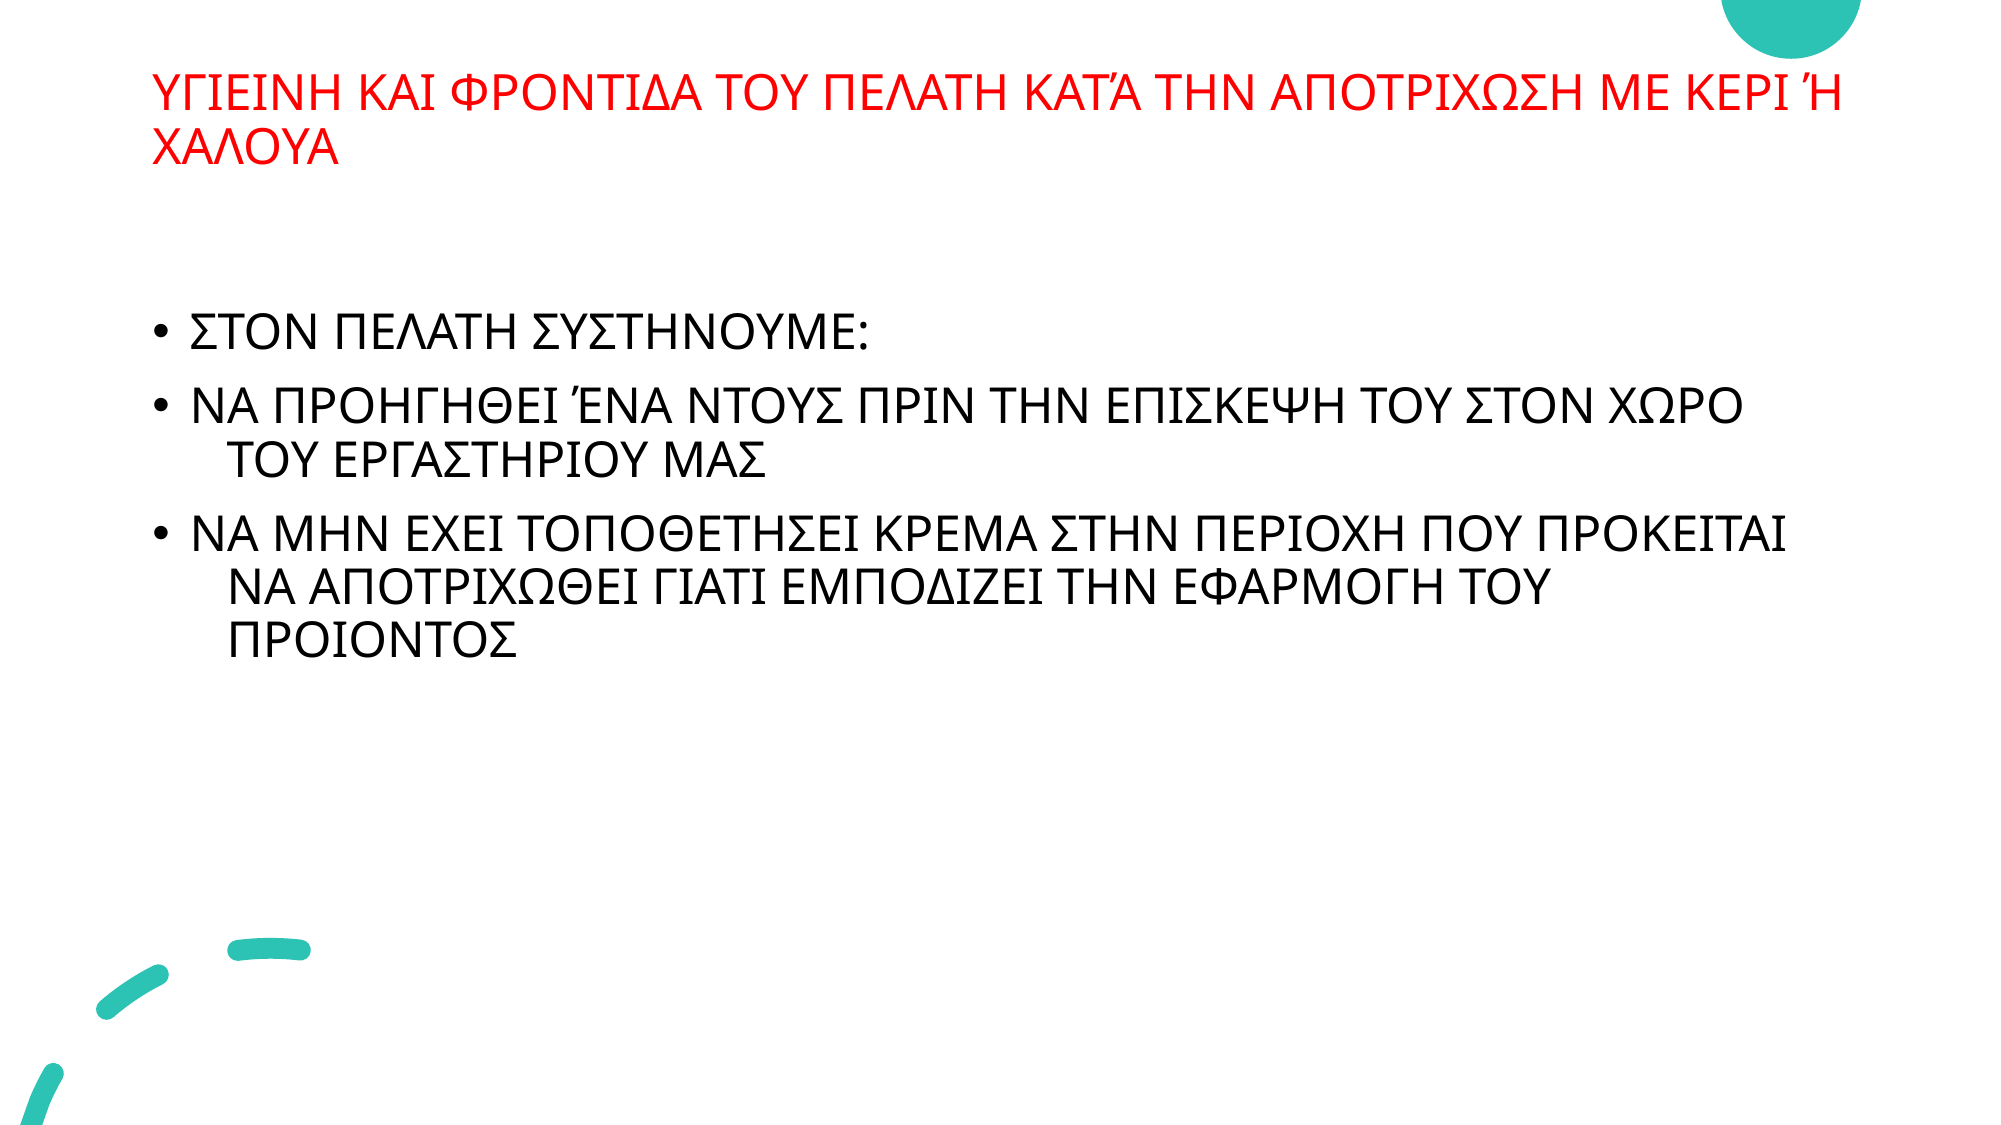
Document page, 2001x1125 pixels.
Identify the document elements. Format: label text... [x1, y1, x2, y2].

list ΣΤΟΝ ΠΕΛΑΤΗ ΣΥΣΤΗΝΟΥΜΕ: ΝΑ ΠΡΟΗΓΗΘΕΙ ΈΝΑ ΝΤΟΥΣ ΠΡΙΝ ΤΗΝ ΕΠΙΣΚΕΨΗ ΤΟΥ ΣΤΟΝ ΧΩΡΟ ΤΟΥ ΕΡΓΑΣΤΗΡΙΟΥ ΜΑΣ ΝΑ ΜΗΝ ΕΧΕΙ ΤΟΠΟΘΕΤΗΣΕΙ ΚΡΕΜΑ ΣΤΗΝ ΠΕΡΙΟΧΗ ΠΟΥ ΠΡΟΚΕΙΤΑΙ ΝΑ ΑΠΟΤΡΙΧΩΘΕΙ ΓΙΑΤΙ ΕΜΠΟΔΙΖΕΙ ΤΗΝ ΕΦΑΡΜΟΓΗ ΤΟΥ ΠΡΟΙΟΝΤΟΣ [137, 299, 1863, 677]
title ΥΓΙΕΙΝΗ ΚΑΙ ΦΡΟΝΤΙΔΑ ΤΟΥ ΠΕΛΑΤΗ ΚΑΤΆ ΤΗΝ ΑΠΟΤΡΙΧΩΣΗ ΜΕ ΚΕΡΙ Ή ΧΑΛΟΥΑ [137, 59, 1863, 184]
